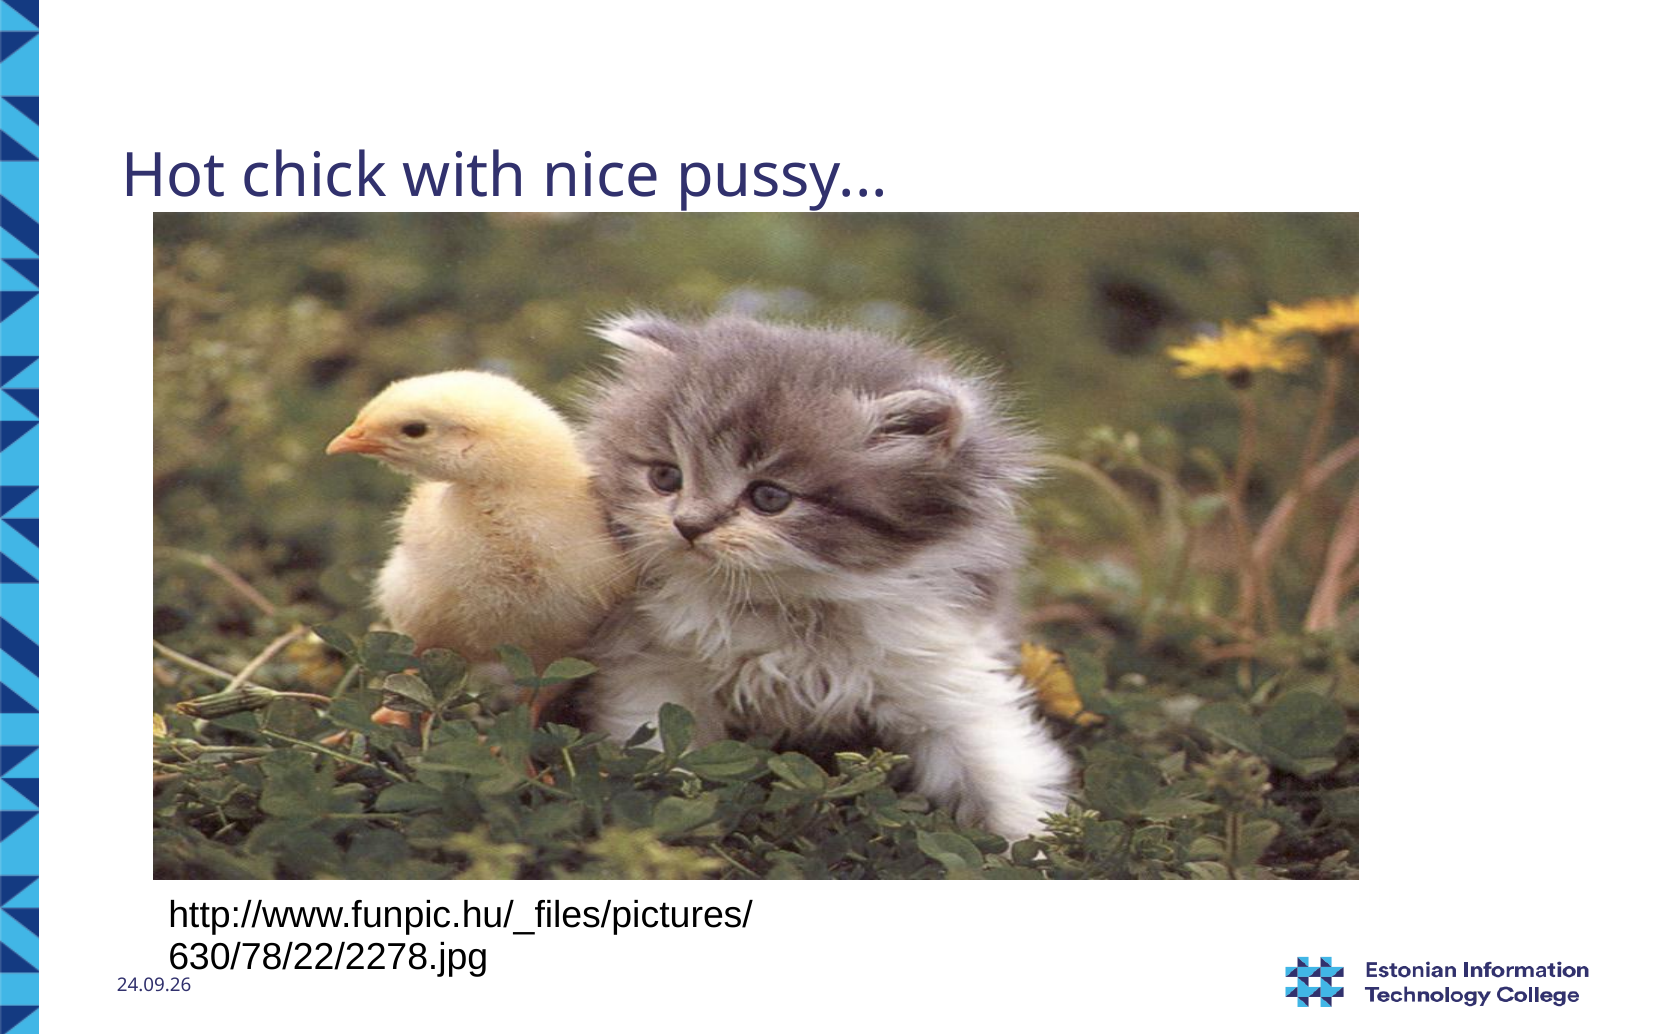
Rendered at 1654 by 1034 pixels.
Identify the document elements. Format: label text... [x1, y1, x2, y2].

text_box http://www.funpic.hu/_files/pictures/630/78/22/2278.jpg [153, 885, 1088, 943]
picture [153, 212, 1359, 880]
title Hot chick with nice pussy... [121, 82, 1533, 262]
